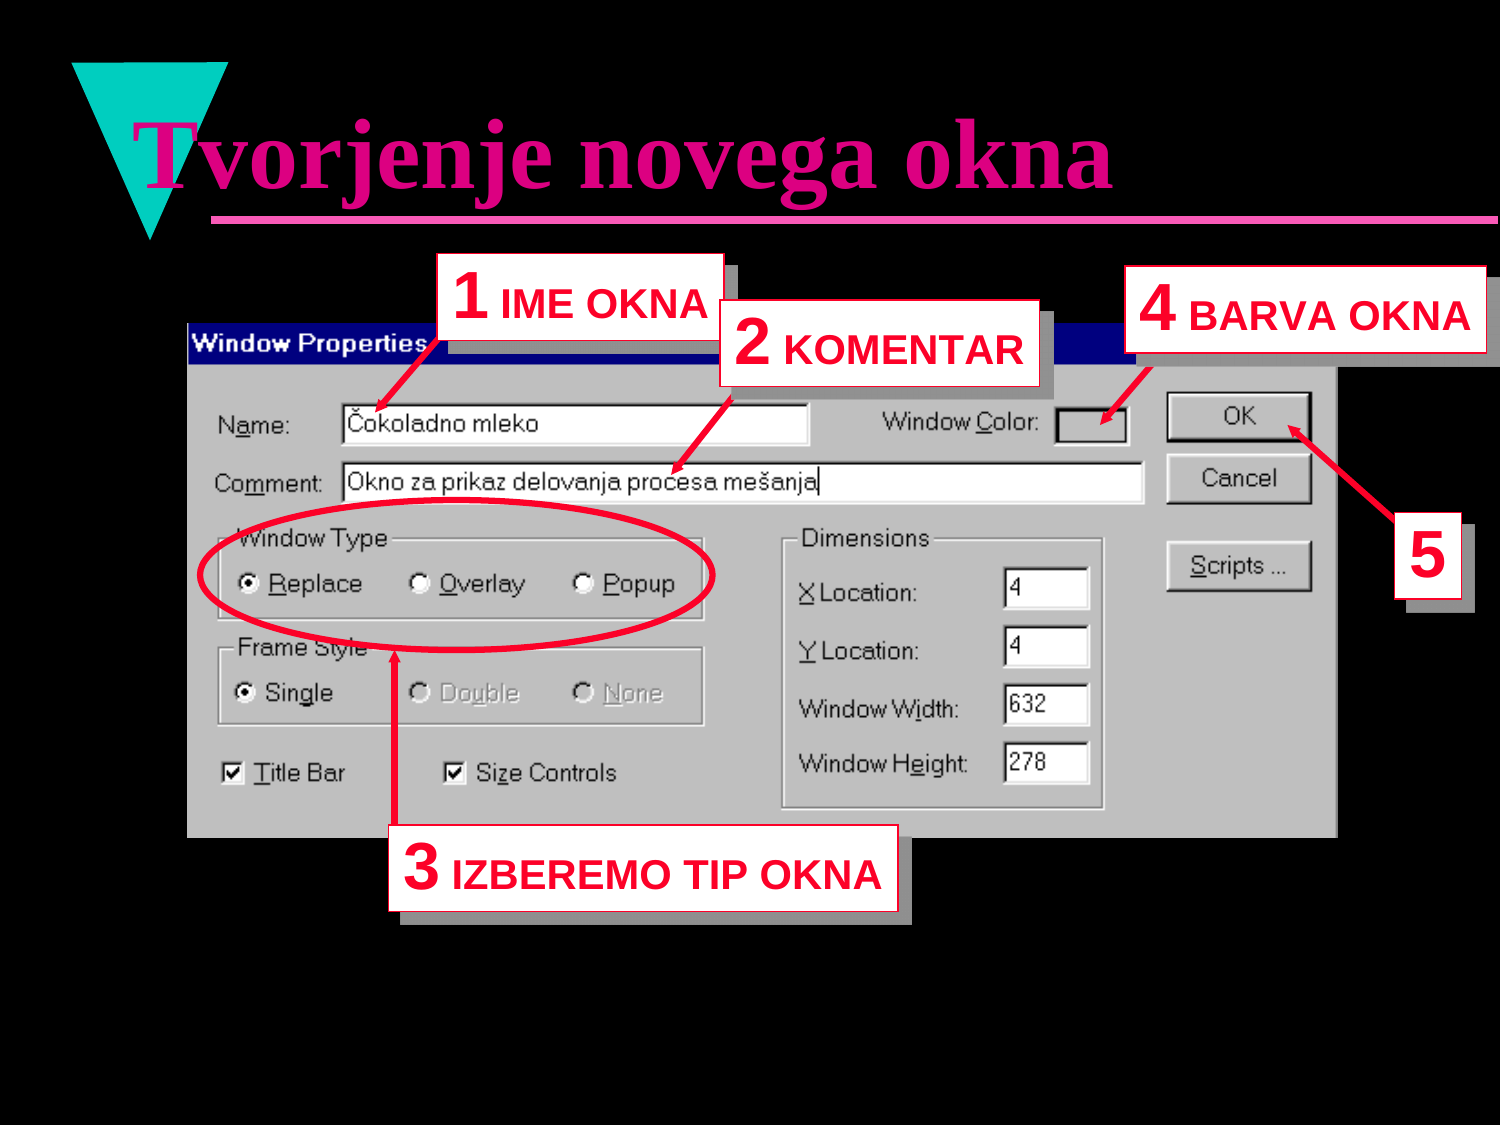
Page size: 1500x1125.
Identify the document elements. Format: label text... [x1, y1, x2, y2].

title Tvorjenje novega okna [117, 63, 1500, 251]
chart [187, 323, 1338, 838]
text_box 1 IME OKNA [437, 253, 725, 341]
chart [204, 504, 709, 646]
text_box 4 BARVA OKNA [1124, 266, 1487, 353]
list V splošni orodni vrstici Window Makerja izberemo orodje za tvorjenje novega okna [143, 314, 1326, 990]
text_box 3 IZBEREMO TIP OKNA [388, 825, 898, 912]
text_box 2 KOMENTAR [719, 299, 1040, 387]
text_box 5 [1394, 512, 1462, 600]
